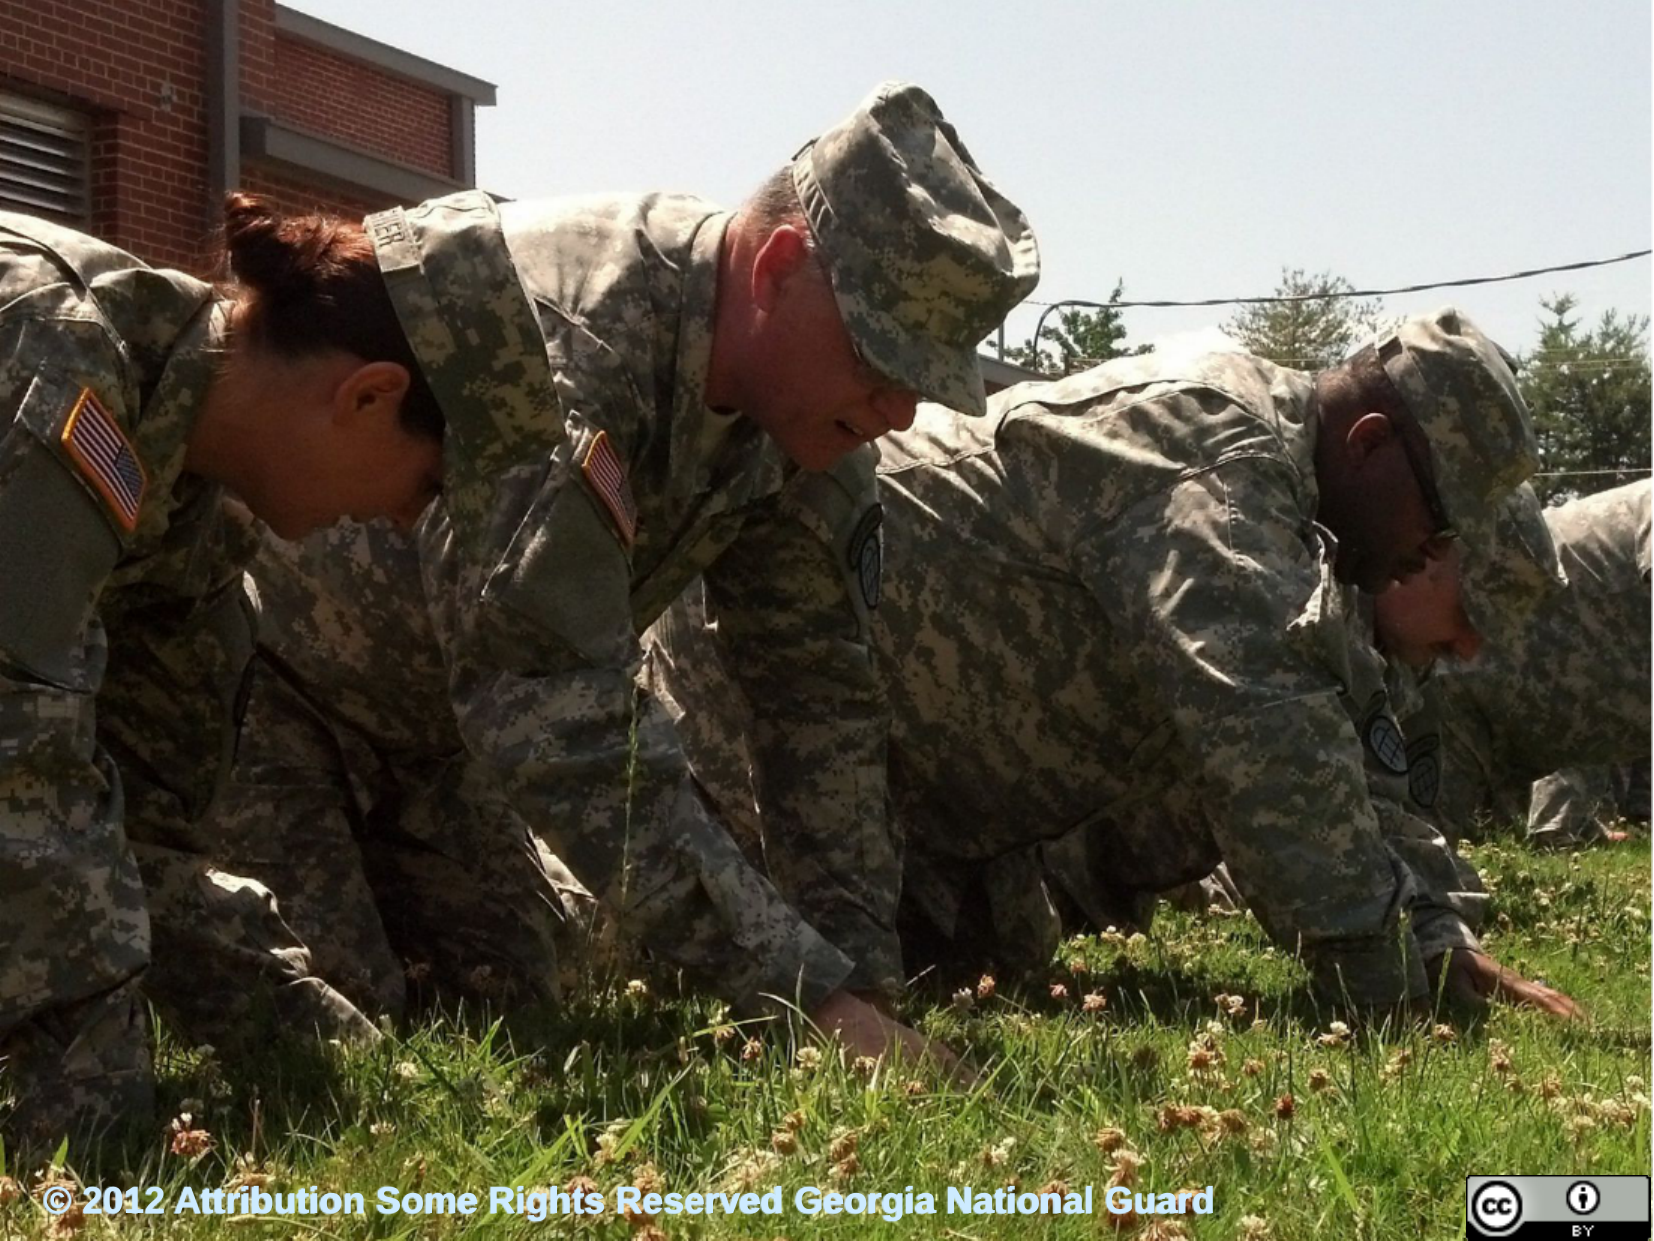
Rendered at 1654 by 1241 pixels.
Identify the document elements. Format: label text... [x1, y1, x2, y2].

picture [0, 0, 1653, 1241]
text_box © 2012 Attribution Some Rights Reserved Georgia National Guard [18, 1172, 1652, 1229]
